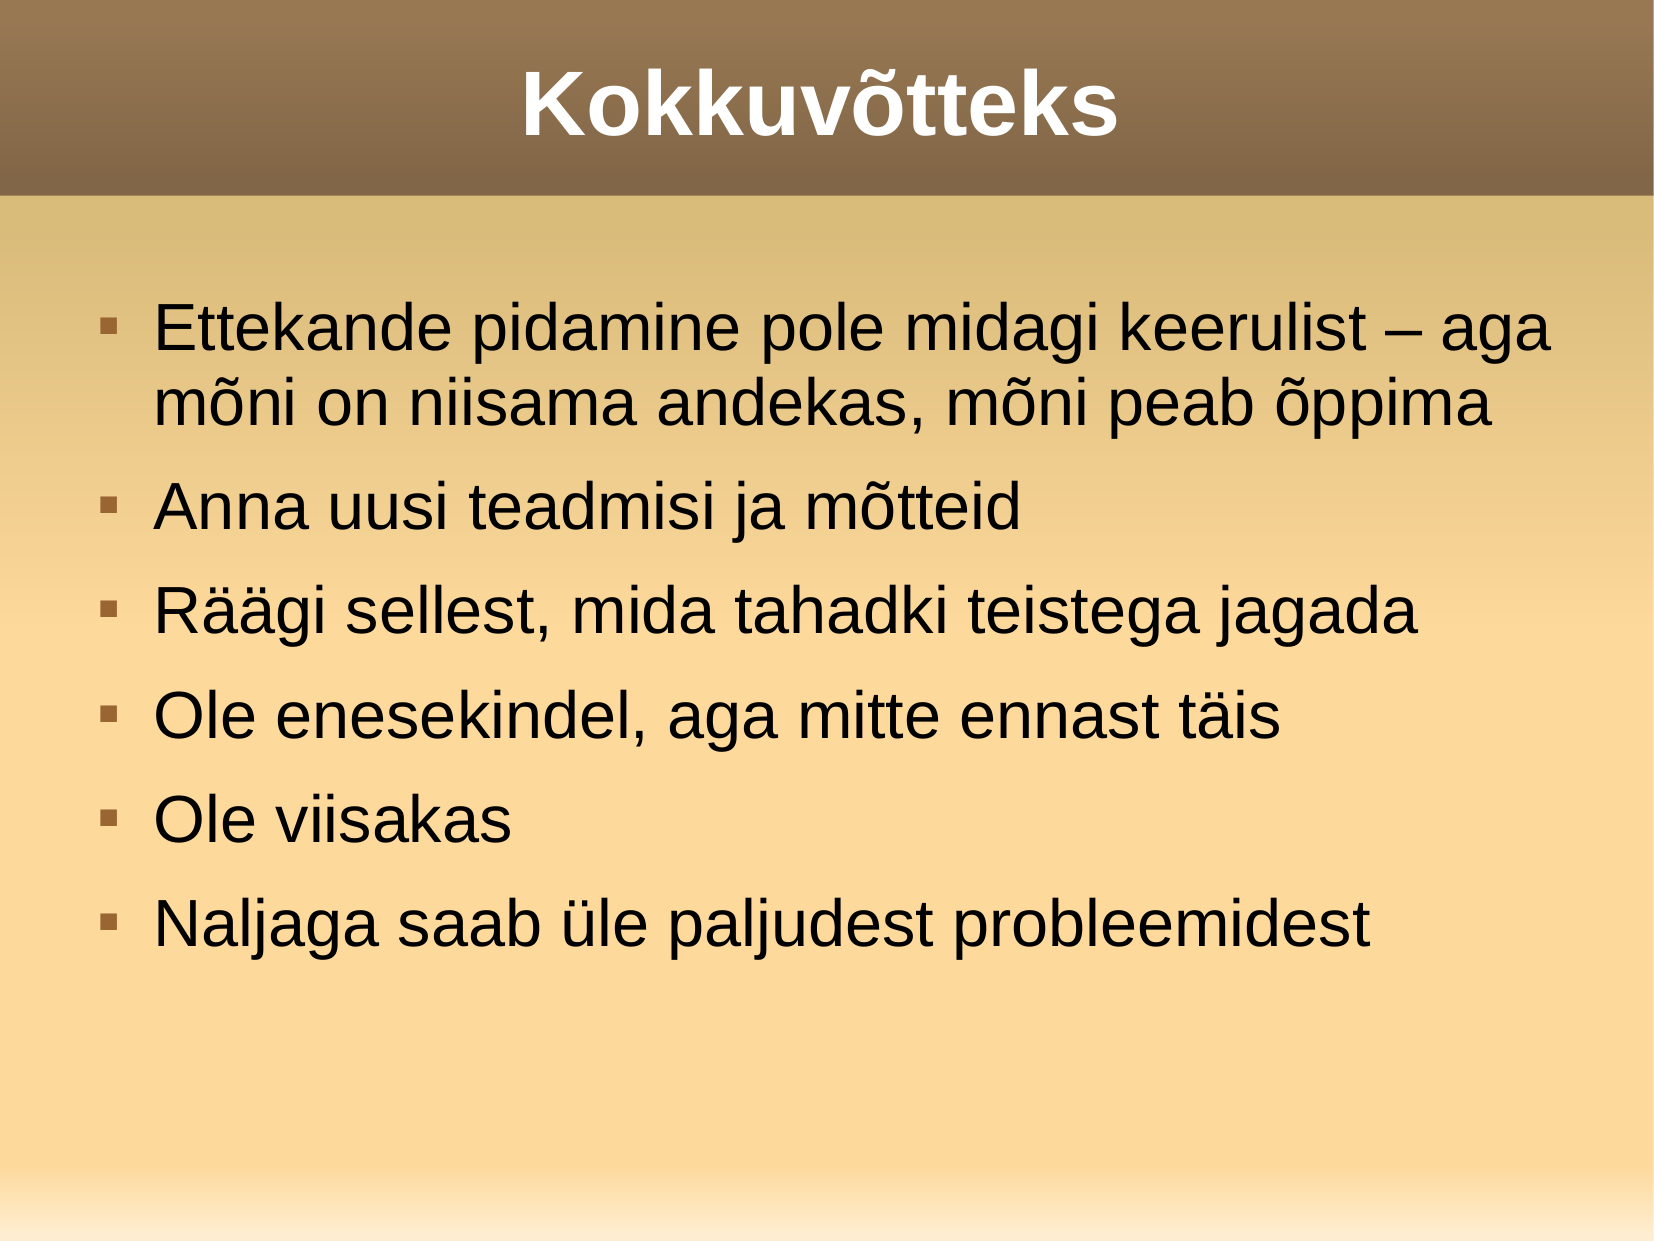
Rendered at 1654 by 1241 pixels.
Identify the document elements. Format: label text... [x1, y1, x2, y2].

list Ettekande pidamine pole midagi keerulist – aga mõni on niisama andekas, mõni peab õppima Anna uusi teadmisi ja mõtteid Räägi sellest, mida tahadki teistega jagada Ole enesekindel, aga mitte ennast täis Ole viisakas Naljaga saab üle paljudest probleemidest [82, 290, 1571, 1094]
title Kokkuvõtteks [76, 7, 1565, 200]
picture [0, 0, 1654, 1241]
